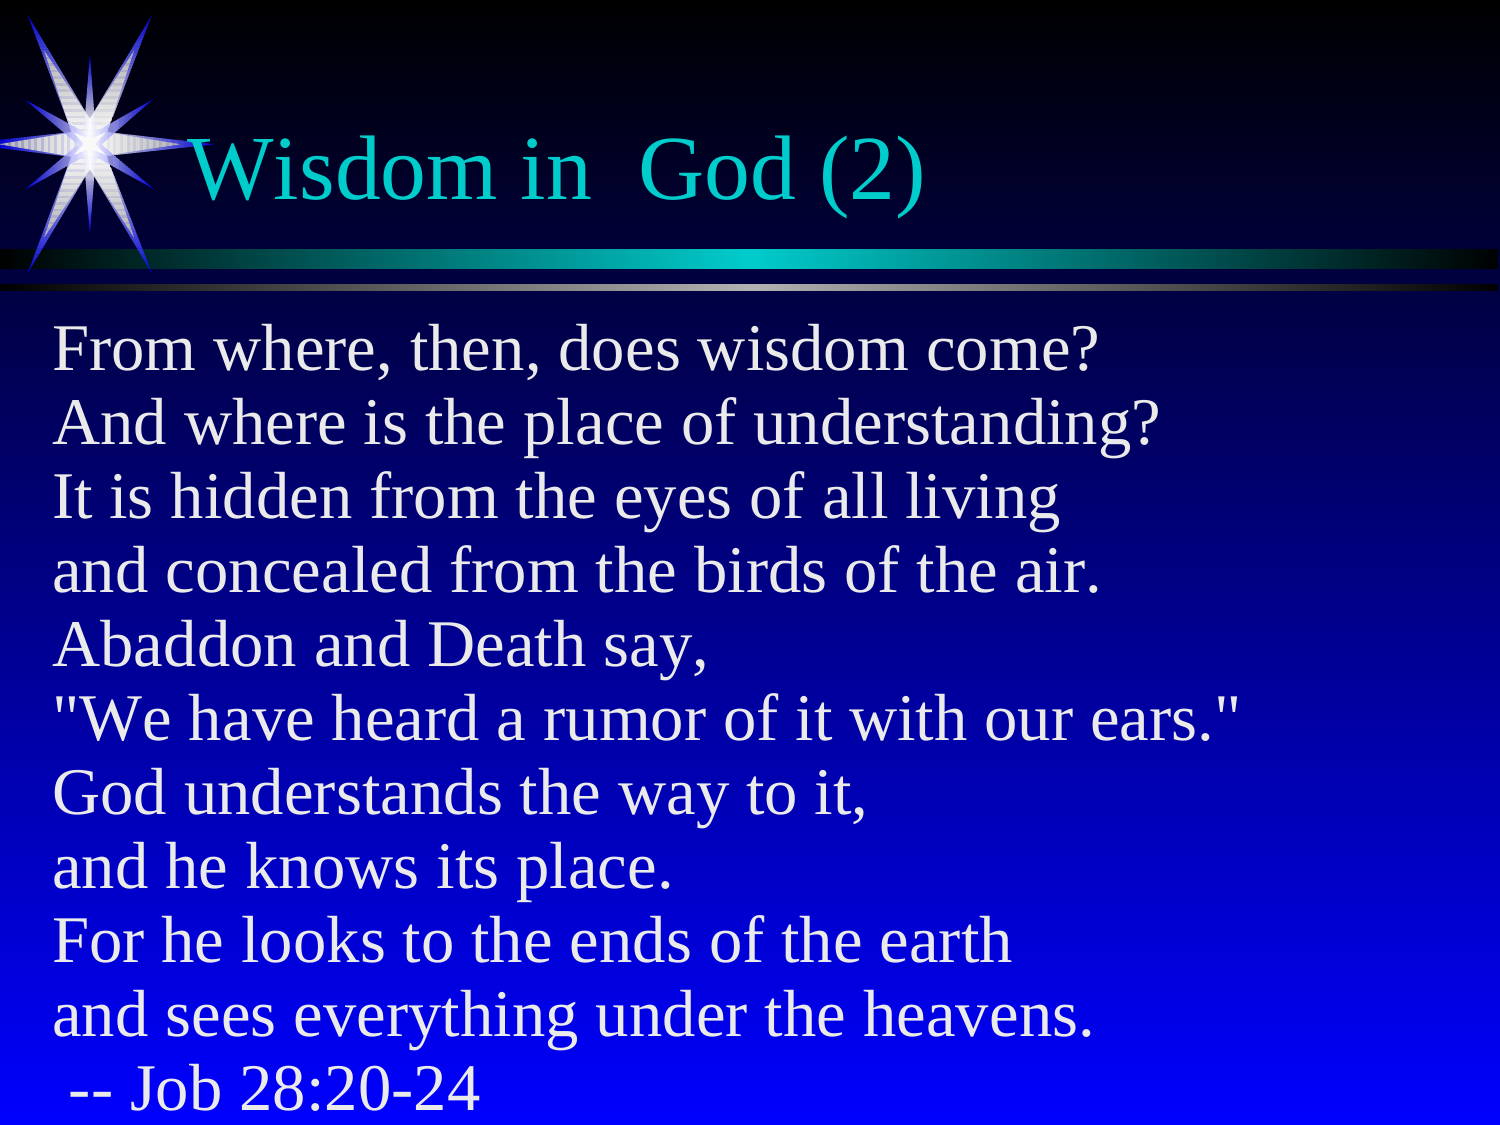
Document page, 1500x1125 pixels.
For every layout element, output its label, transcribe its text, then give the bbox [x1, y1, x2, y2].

title Wisdom in God (2) [187, 74, 1463, 263]
text_box From where, then, does wisdom come? And where is the place of understanding? It is hidden from the eyes of all living and concealed from the birds of the air. Abaddon and Death say, "We have heard a rumor of it with our ears." God understands the way to it, and he knows its place. For he looks to the ends of the earth and sees everything under the heavens. -- Job 28:20-24 [37, 303, 1463, 1125]
